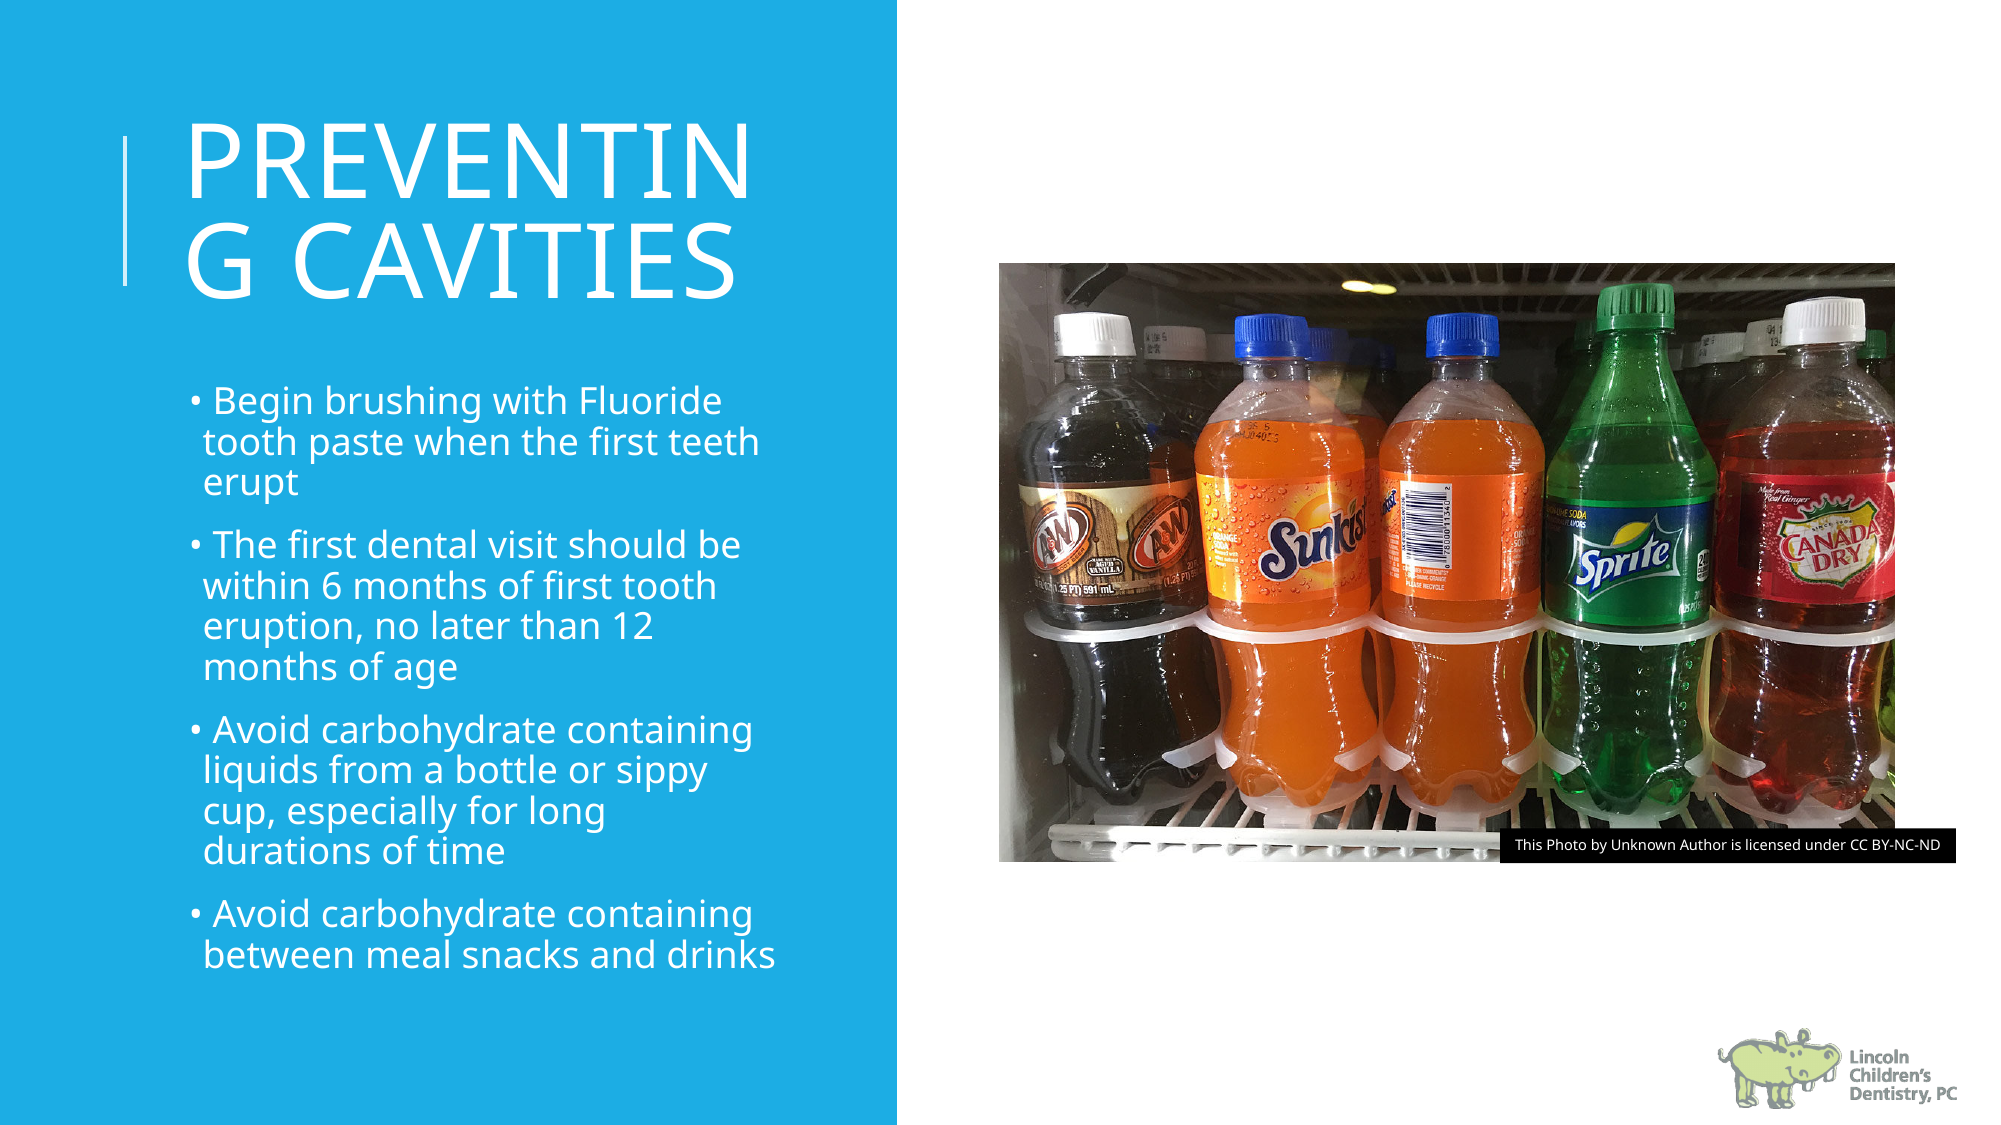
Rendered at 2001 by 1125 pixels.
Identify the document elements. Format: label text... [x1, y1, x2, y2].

picture [999, 263, 1895, 862]
text_box This Photo by Unknown Author is licensed under CC BY-NC-ND [1500, 828, 1896, 862]
title Preventing cavities [168, 96, 788, 343]
picture [1717, 1028, 1957, 1109]
list • Begin brushing with Fluoride tooth paste when the first teeth erupt • The first dental visit should be within 6 months of first tooth eruption, no later than 12 months of age • Avoid carbohydrate containing liquids from a bottle or sippy cup, especially for long durations of time • Avoid carbohydrate containing between meal snacks and drinks [168, 375, 791, 1021]
text_box [0, 0, 897, 1125]
